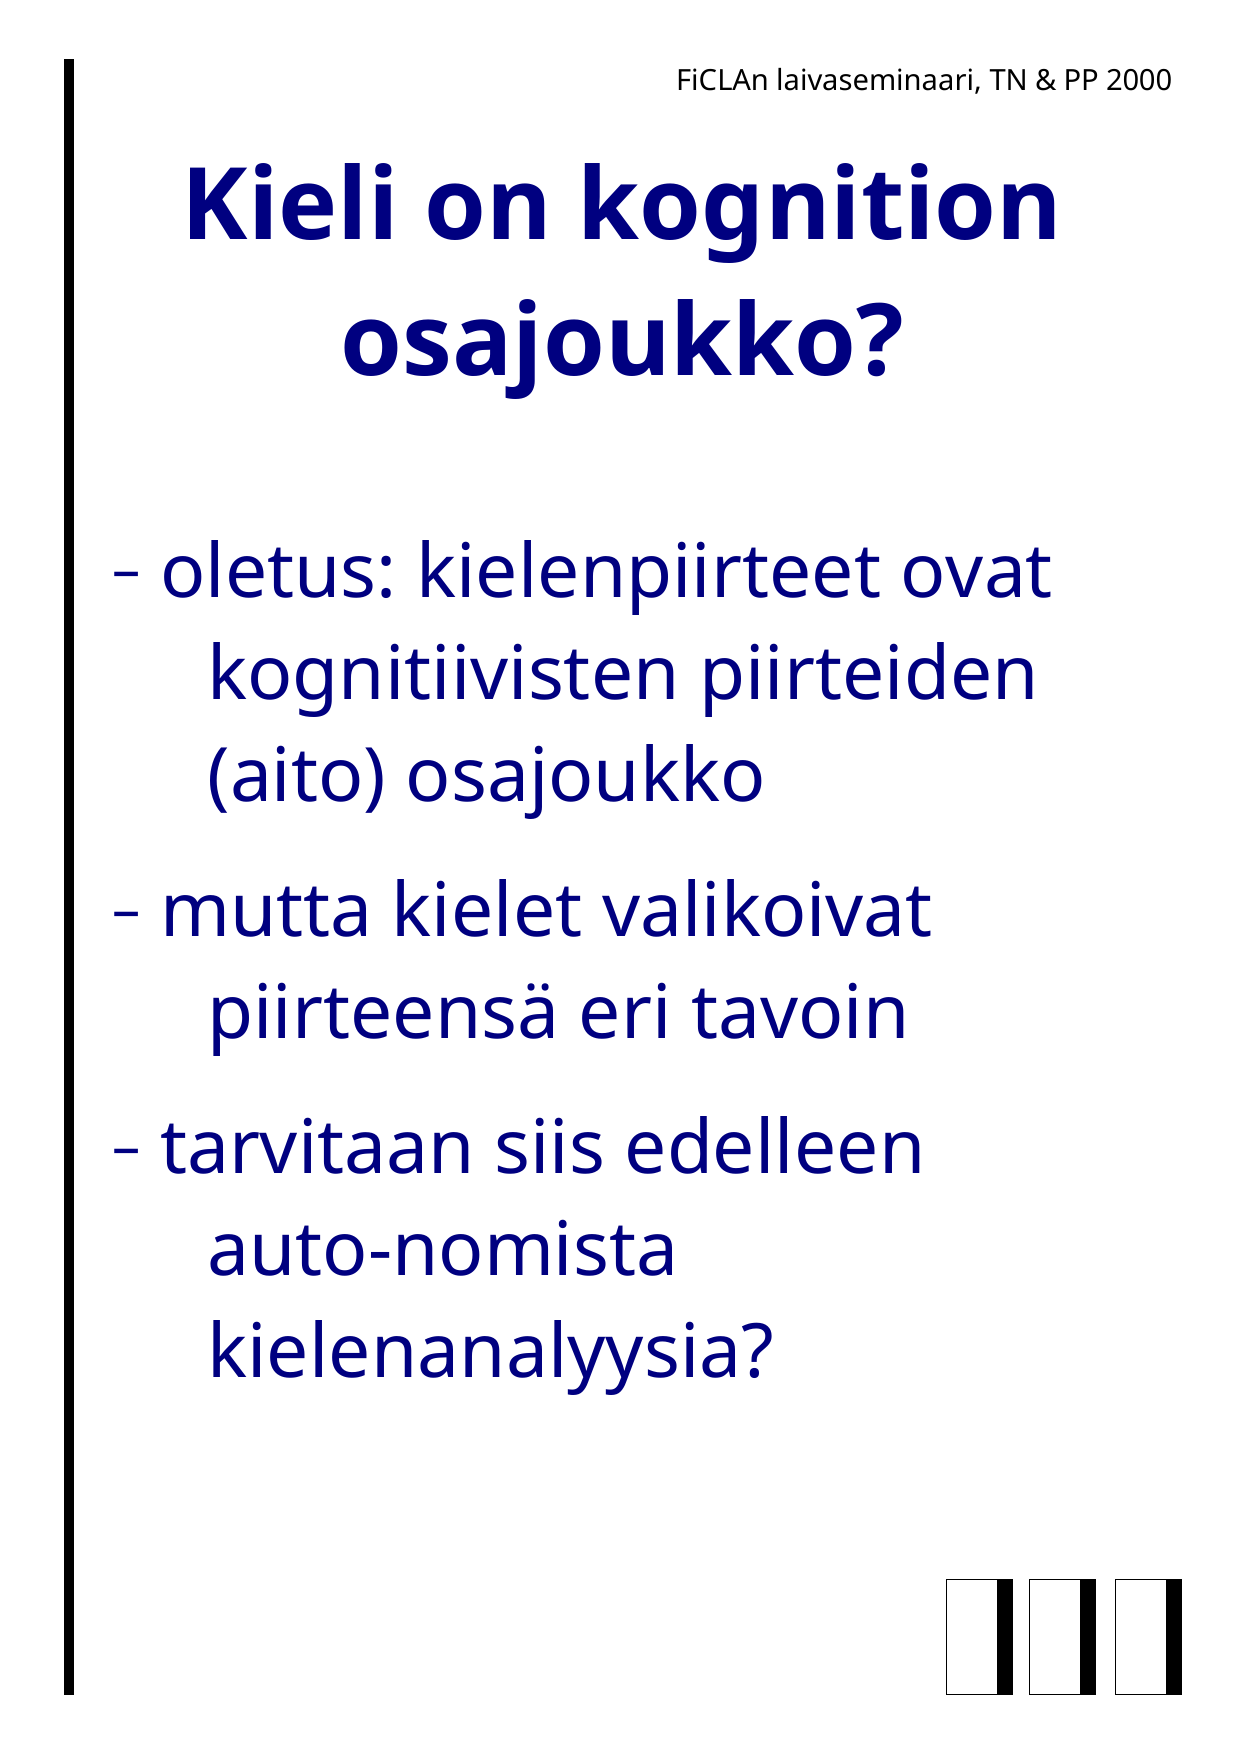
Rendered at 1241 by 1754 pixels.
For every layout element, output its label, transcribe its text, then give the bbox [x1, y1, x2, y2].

list oletus: kielenpiirteet ovat kognitiivisten piirteiden (aito) osajoukko mutta kielet valikoivat piirteensä eri tavoin tarvitaan siis edelleen auto-nomista kielenanalyysia? [112, 517, 1128, 1440]
text_box FiCLAn laivaseminaari, TN & PP 2000 [676, 59, 1182, 98]
title Kieli on kognition osajoukko? [180, 150, 1065, 388]
